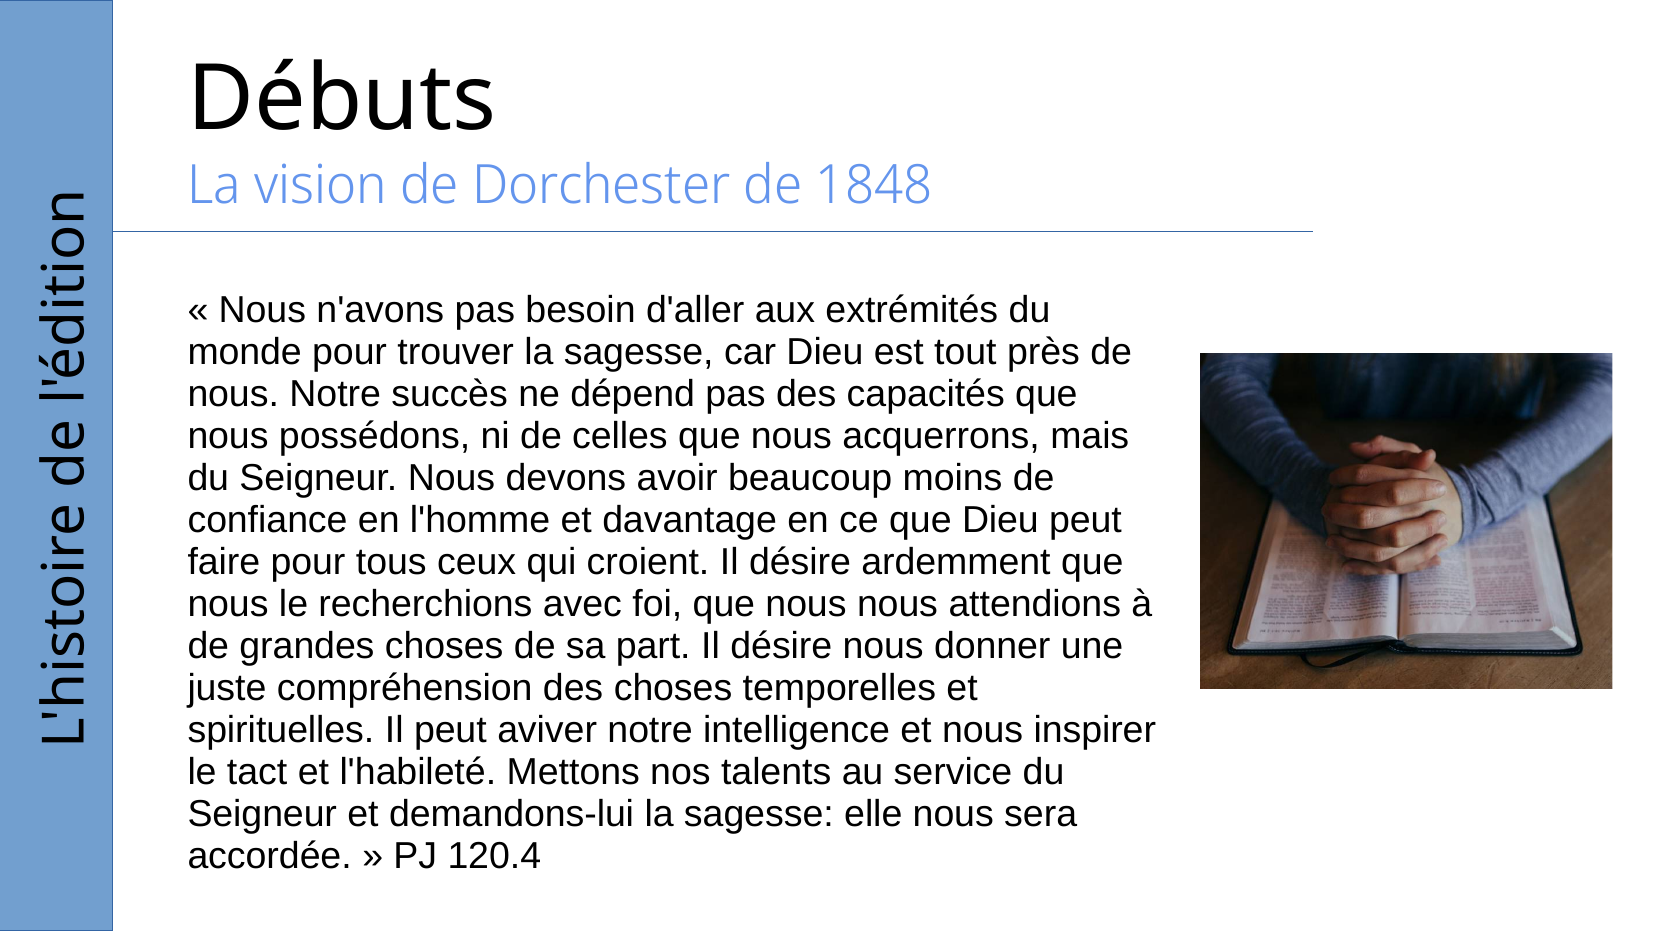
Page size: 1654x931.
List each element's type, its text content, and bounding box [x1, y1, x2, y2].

text_box [0, 0, 113, 931]
subtitle « Nous n'avons pas besoin d'aller aux extrémités du monde pour trouver la sagesse, car Dieu est tout près de nous. Notre succès ne dépend pas des capacités que nous possédons, ni de celles que nous acquerrons, mais du Seigneur. Nous devons avoir beaucoup moins de confiance en l'homme et davantage en ce que Dieu peut faire pour tous ceux qui croient. Il désire ardemment que nous le recherchions avec foi, que nous nous attendions à de grandes choses de sa part. Il désire nous donner une juste compréhension des choses temporelles et spirituelles. Il peut aviver notre intelligence et nous inspirer le tact et l'habileté. Mettons nos talents au service du Seigneur et demandons-lui la sagesse: elle nous sera accordée. » PJ 120.4 [187, 288, 1163, 877]
title La vision de Dorchester de 1848 [187, 125, 1571, 239]
text_box L'histoire de l'édition [13, 37, 105, 901]
picture [1200, 353, 1613, 689]
title Débuts [187, 33, 1571, 125]
